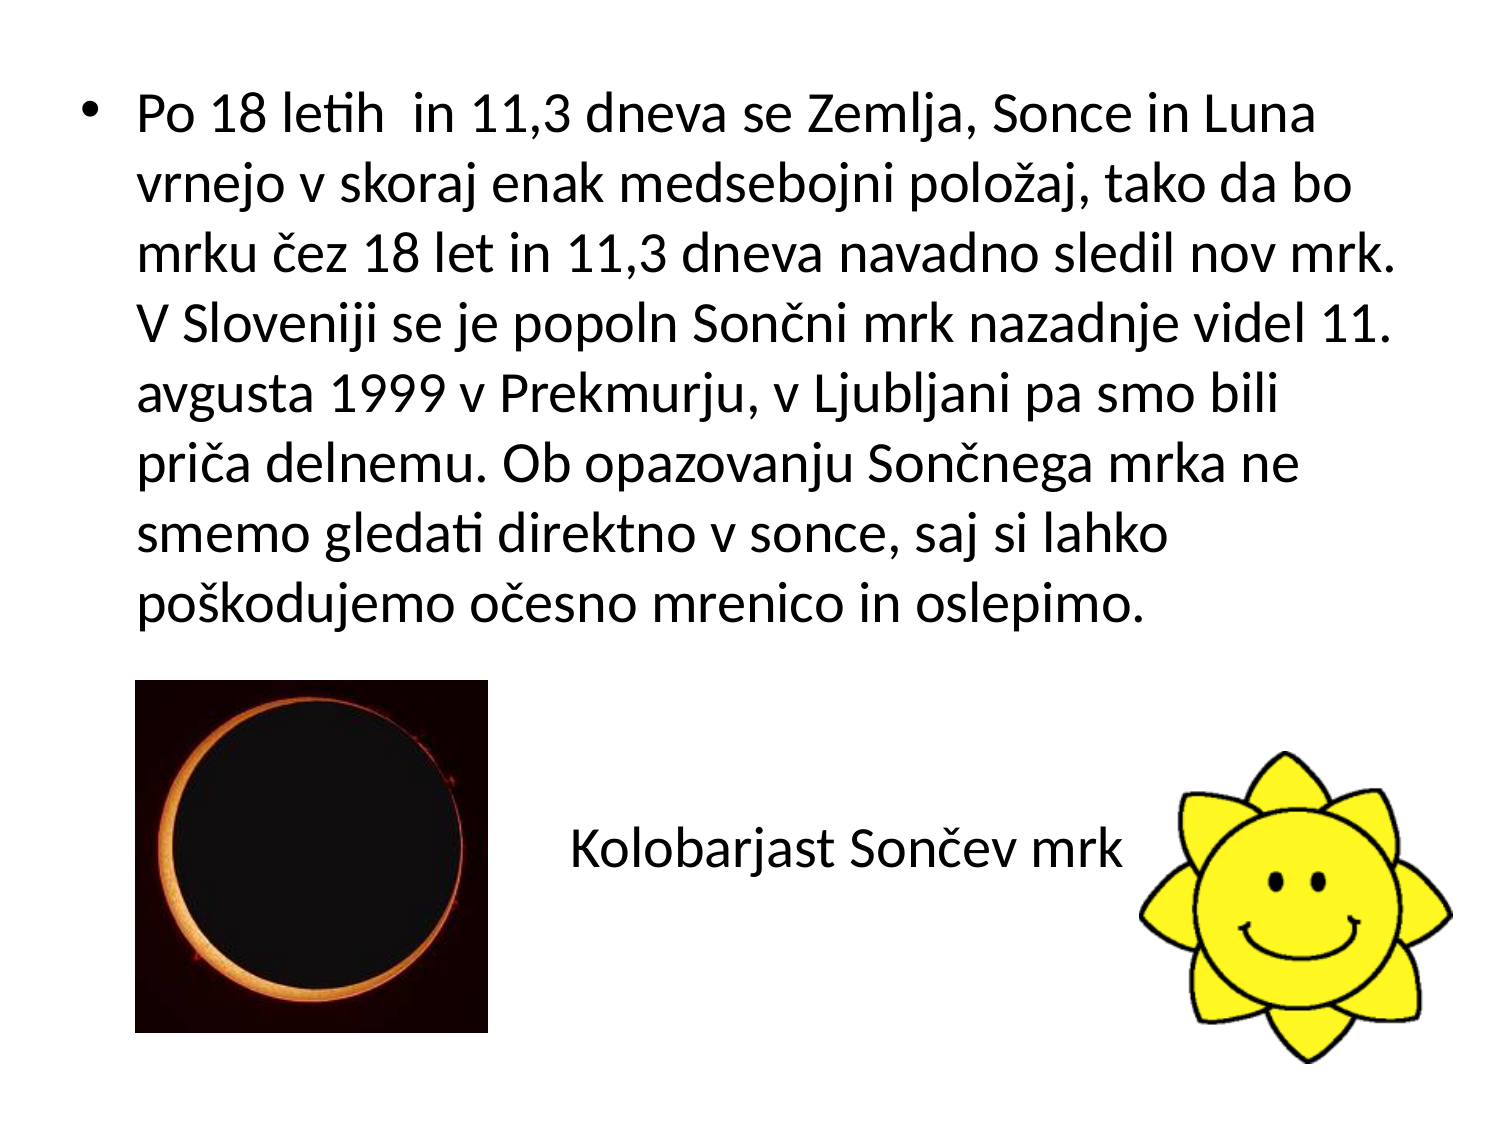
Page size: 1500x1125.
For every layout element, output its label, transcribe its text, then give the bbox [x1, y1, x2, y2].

picture [135, 680, 488, 1033]
picture [1139, 751, 1453, 1064]
list Po 18 letih in 11,3 dneva se Zemlja, Sonce in Luna vrnejo v skoraj enak medsebojni položaj, tako da bo mrku čez 18 let in 11,3 dneva navadno sledil nov mrk. V Sloveniji se je popoln Sončni mrk nazadnje videl 11. avgusta 1999 v Prekmurju, v Ljubljani pa smo bili priča delnemu. Ob opazovanju Sončnega mrka ne smemo gledati direktno v sonce, saj si lahko poškodujemo očesno mrenico in oslepimo. Kolobarjast Sončev mrk [64, 66, 1415, 941]
